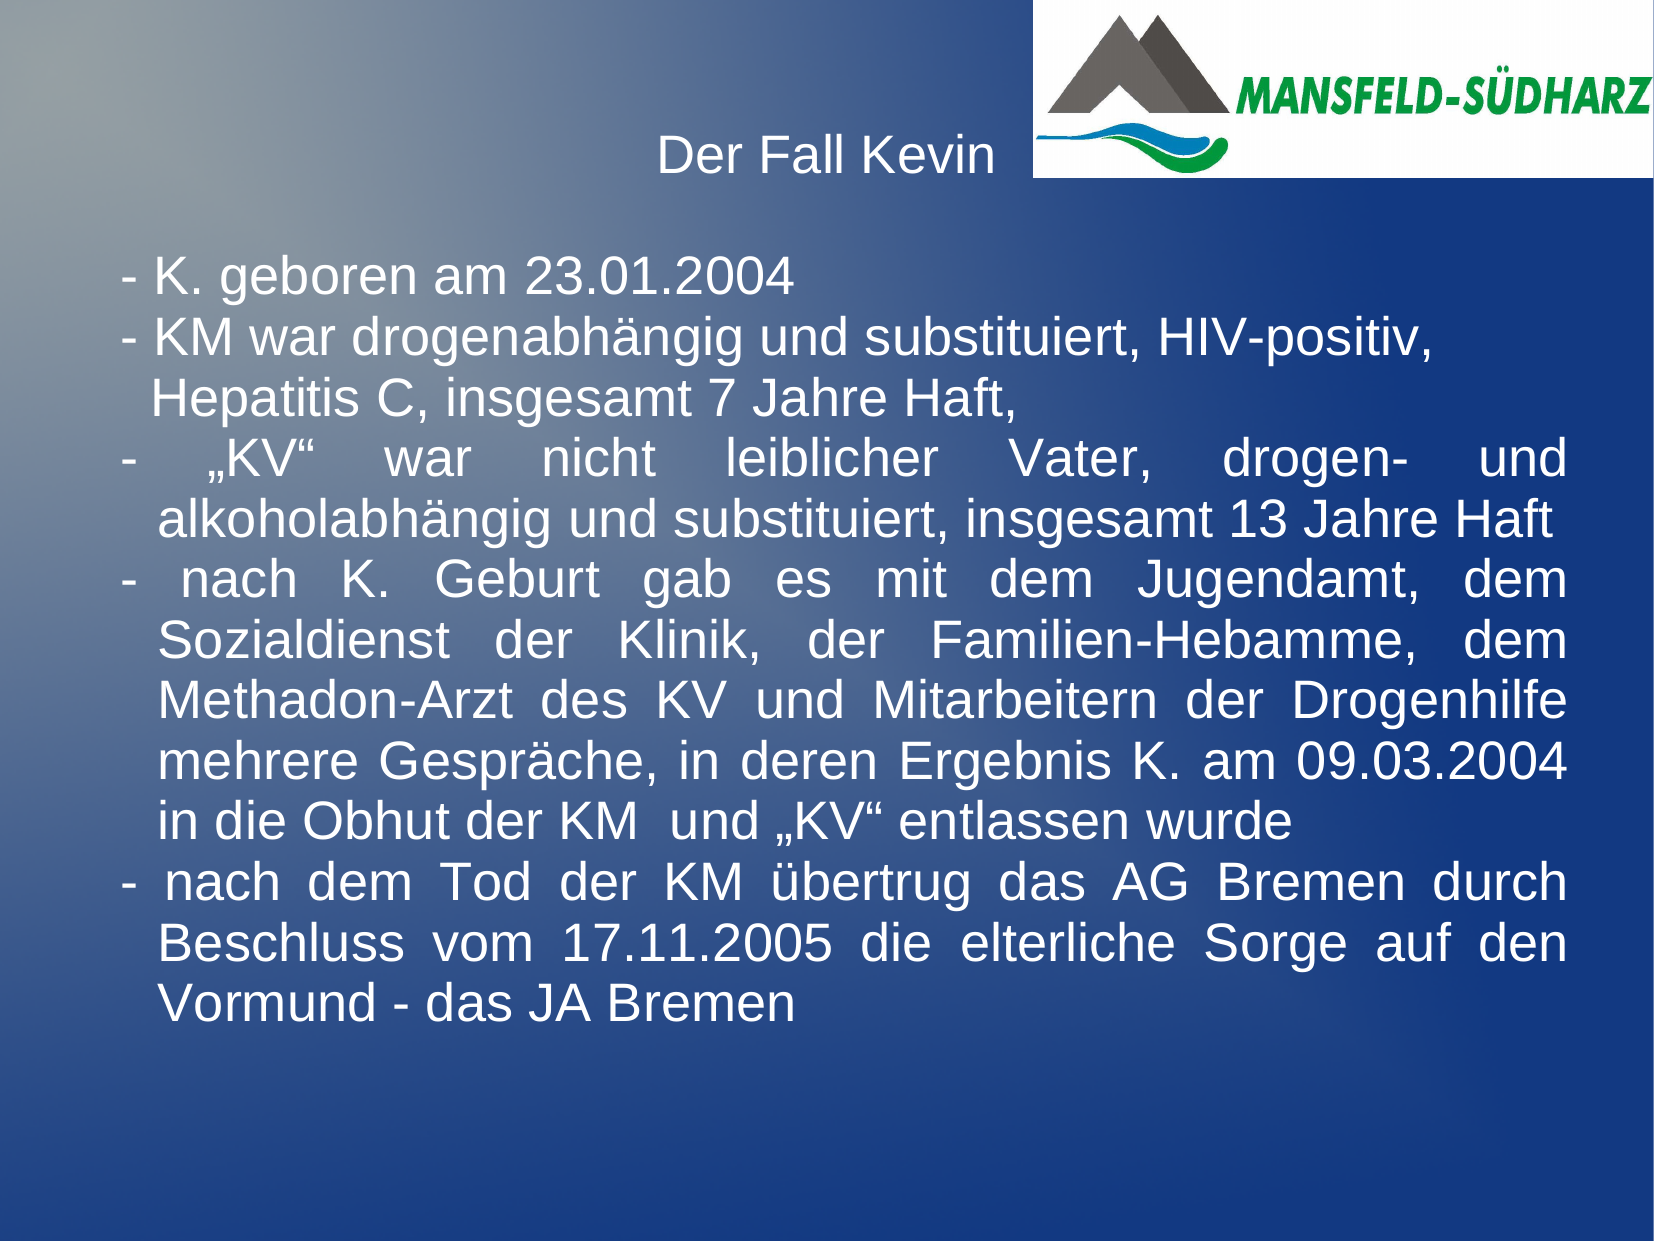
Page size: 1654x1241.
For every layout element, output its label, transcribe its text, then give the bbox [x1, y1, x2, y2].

subtitle Der Fall Kevin - K. geboren am 23.01.2004 - KM war drogenabhängig und substituiert, HIV-positiv, Hepatitis C, insgesamt 7 Jahre Haft, - „KV“ war nicht leiblicher Vater, drogen- und alkoholabhängig und substituiert, insgesamt 13 Jahre Haft - nach K. Geburt gab es mit dem Jugendamt, dem Sozialdienst der Klinik, der Familien-Hebamme, dem Methadon-Arzt des KV und Mitarbeitern der Drogenhilfe mehrere Gespräche, in deren Ergebnis K. am 09.03.2004 in die Obhut der KM und „KV“ entlassen wurde - nach dem Tod der KM übertrug das AG Bremen durch Beschluss vom 17.11.2005 die elterliche Sorge auf den Vormund - das JA Bremen [82, 56, 1571, 1102]
picture [0, 0, 1654, 1241]
